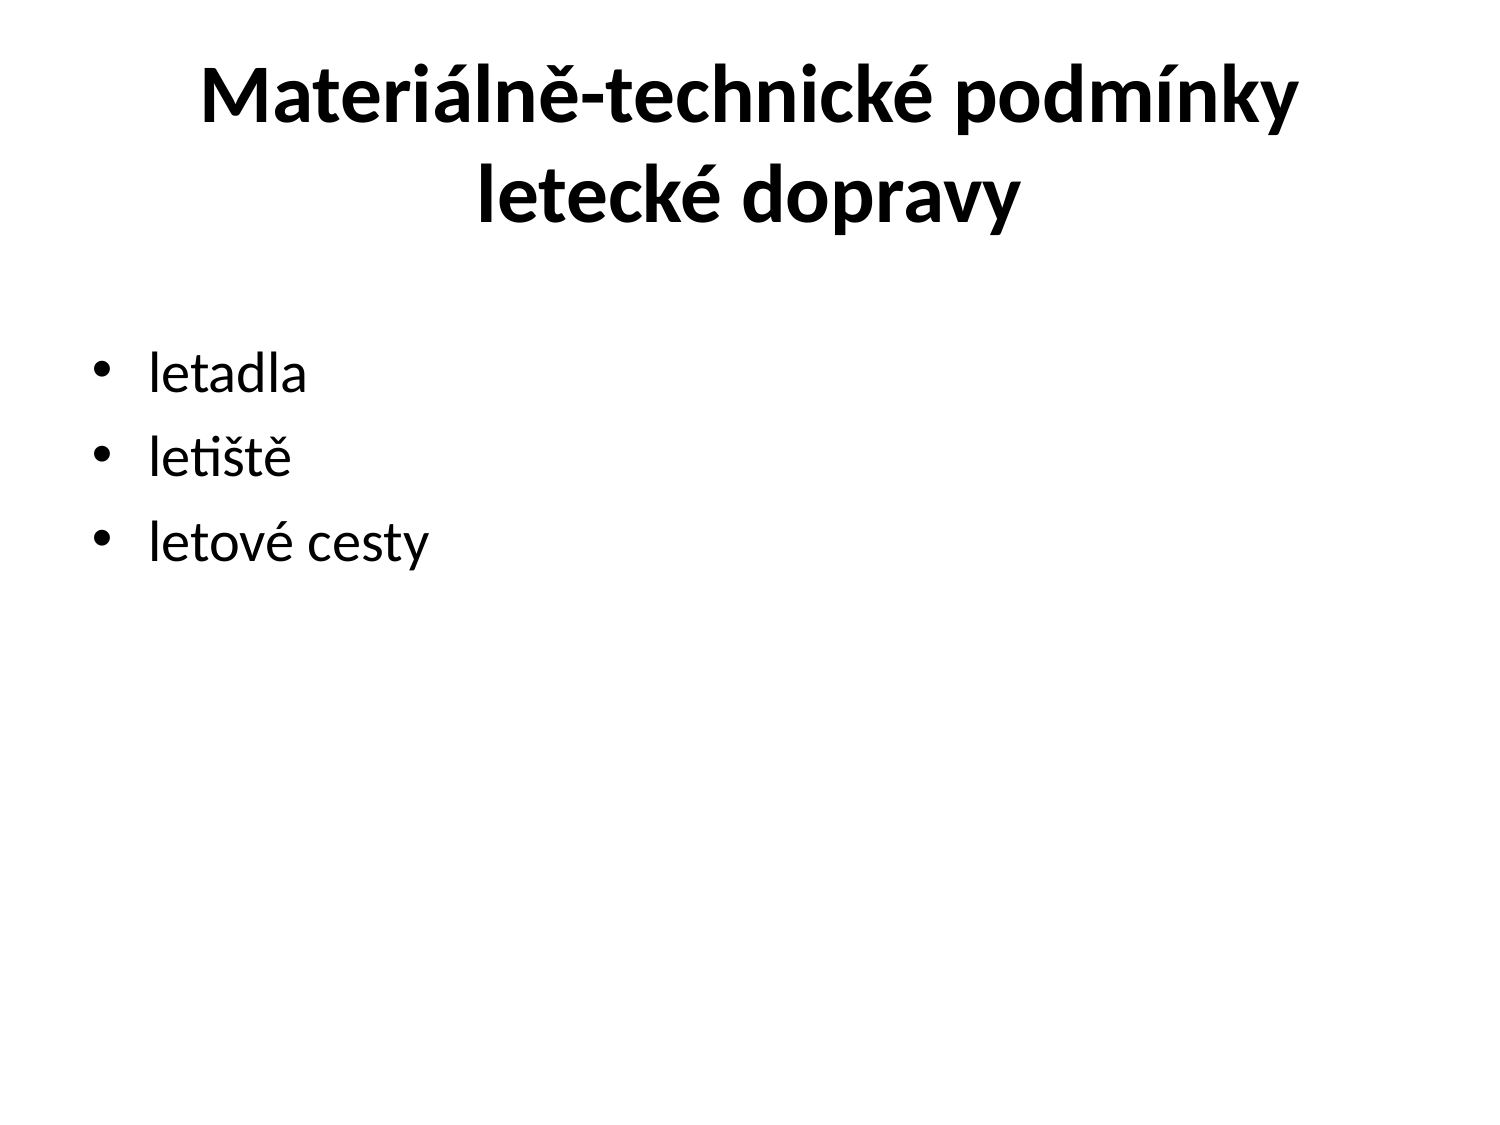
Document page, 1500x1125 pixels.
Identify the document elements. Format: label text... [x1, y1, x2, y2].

list letadla letiště letové cesty [76, 326, 1427, 1010]
title Materiálně-technické podmínky letecké dopravy [75, 31, 1426, 247]
